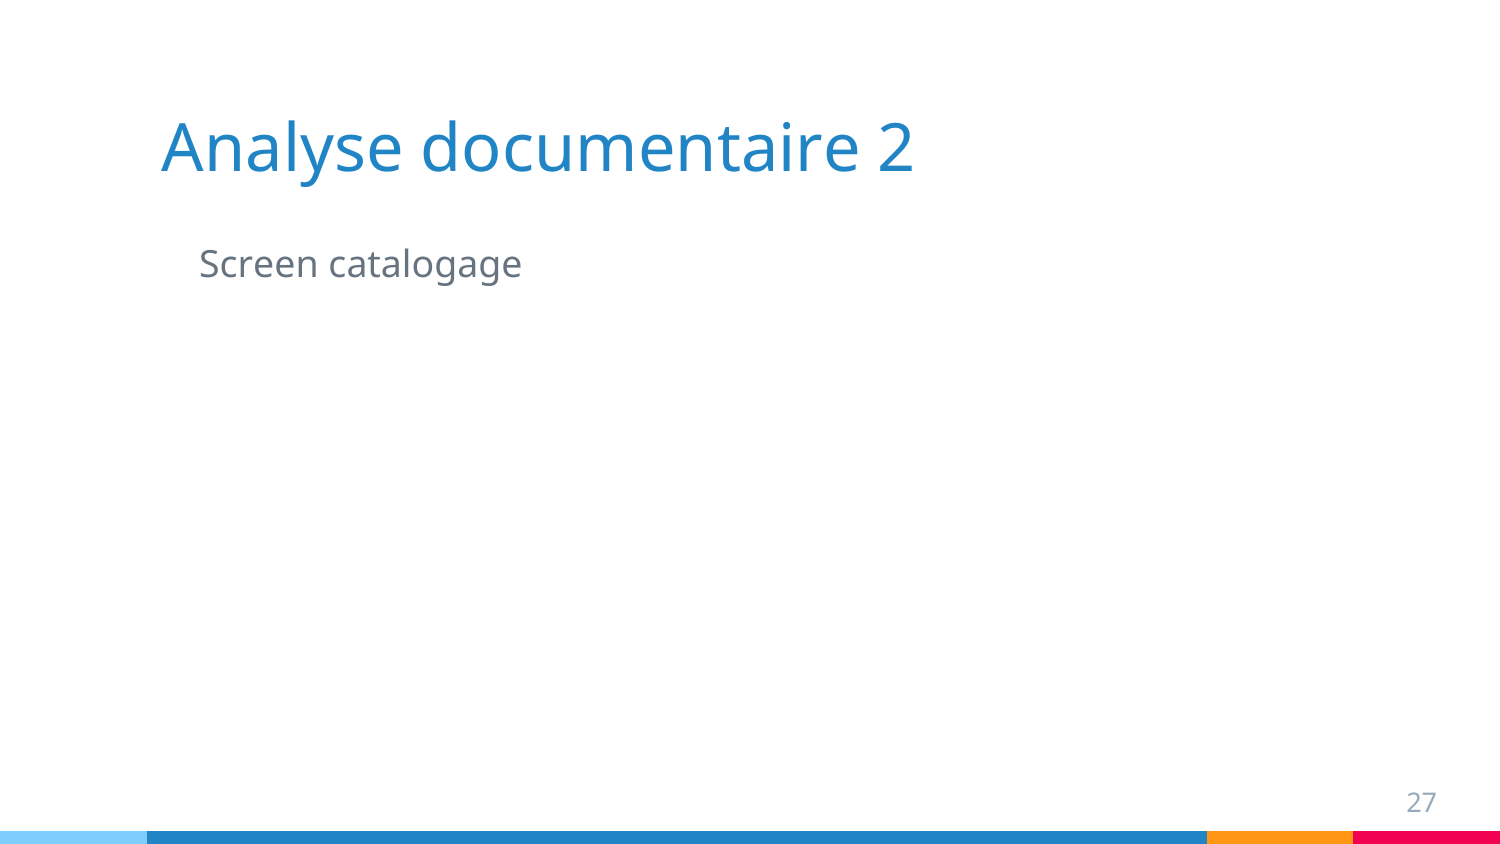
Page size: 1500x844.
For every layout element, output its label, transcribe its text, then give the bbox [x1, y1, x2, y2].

title Analyse documentaire 2 [146, 58, 1373, 200]
list Screen catalogage [146, 225, 1310, 809]
text_box 27 [1391, 770, 1482, 822]
